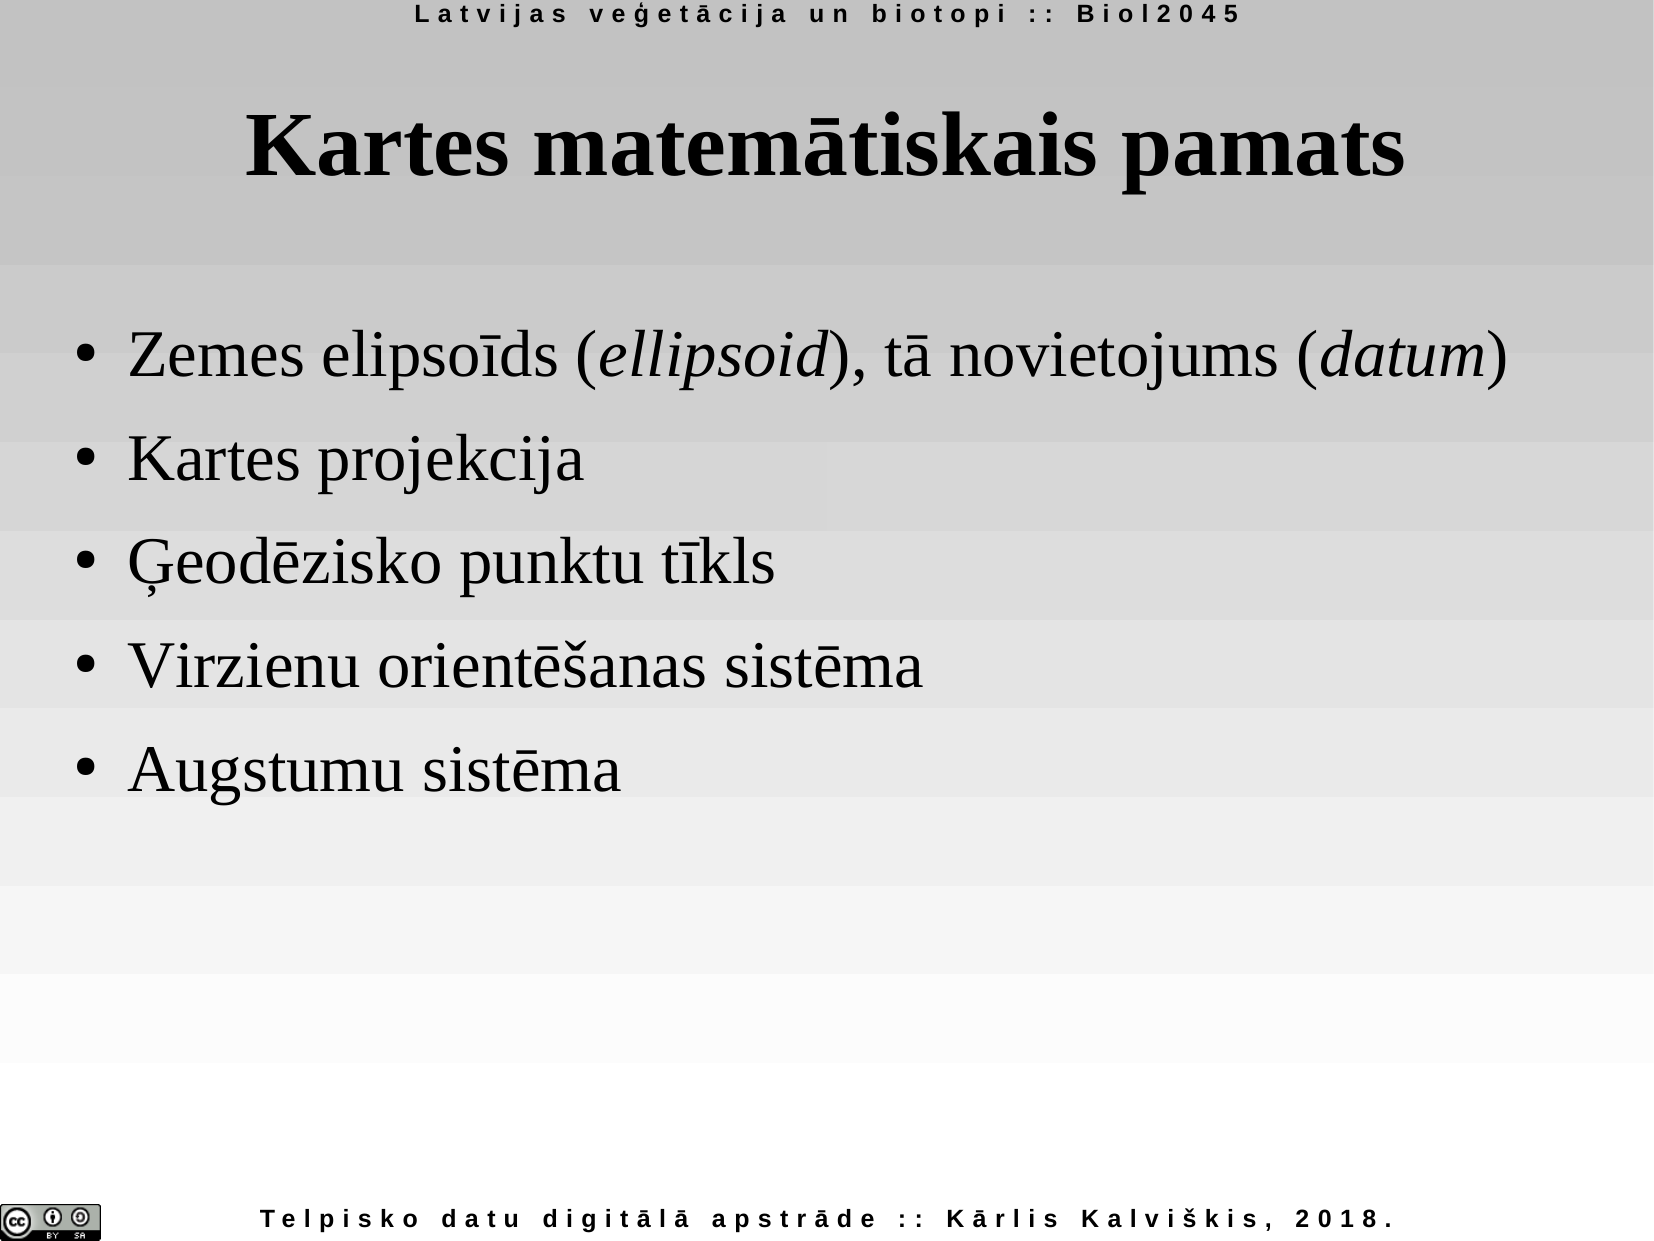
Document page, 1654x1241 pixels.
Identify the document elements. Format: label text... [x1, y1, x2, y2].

list Zemes elipsoīds (ellipsoid), tā novietojums (datum) Kartes projekcija Ģeodēzisko punktu tīkls Virzienu orientēšanas sistēma Augstumu sistēma [56, 317, 1600, 1175]
picture [0, 287, 1654, 1241]
title Kartes matemātiskais pamats [0, 1, 1654, 287]
